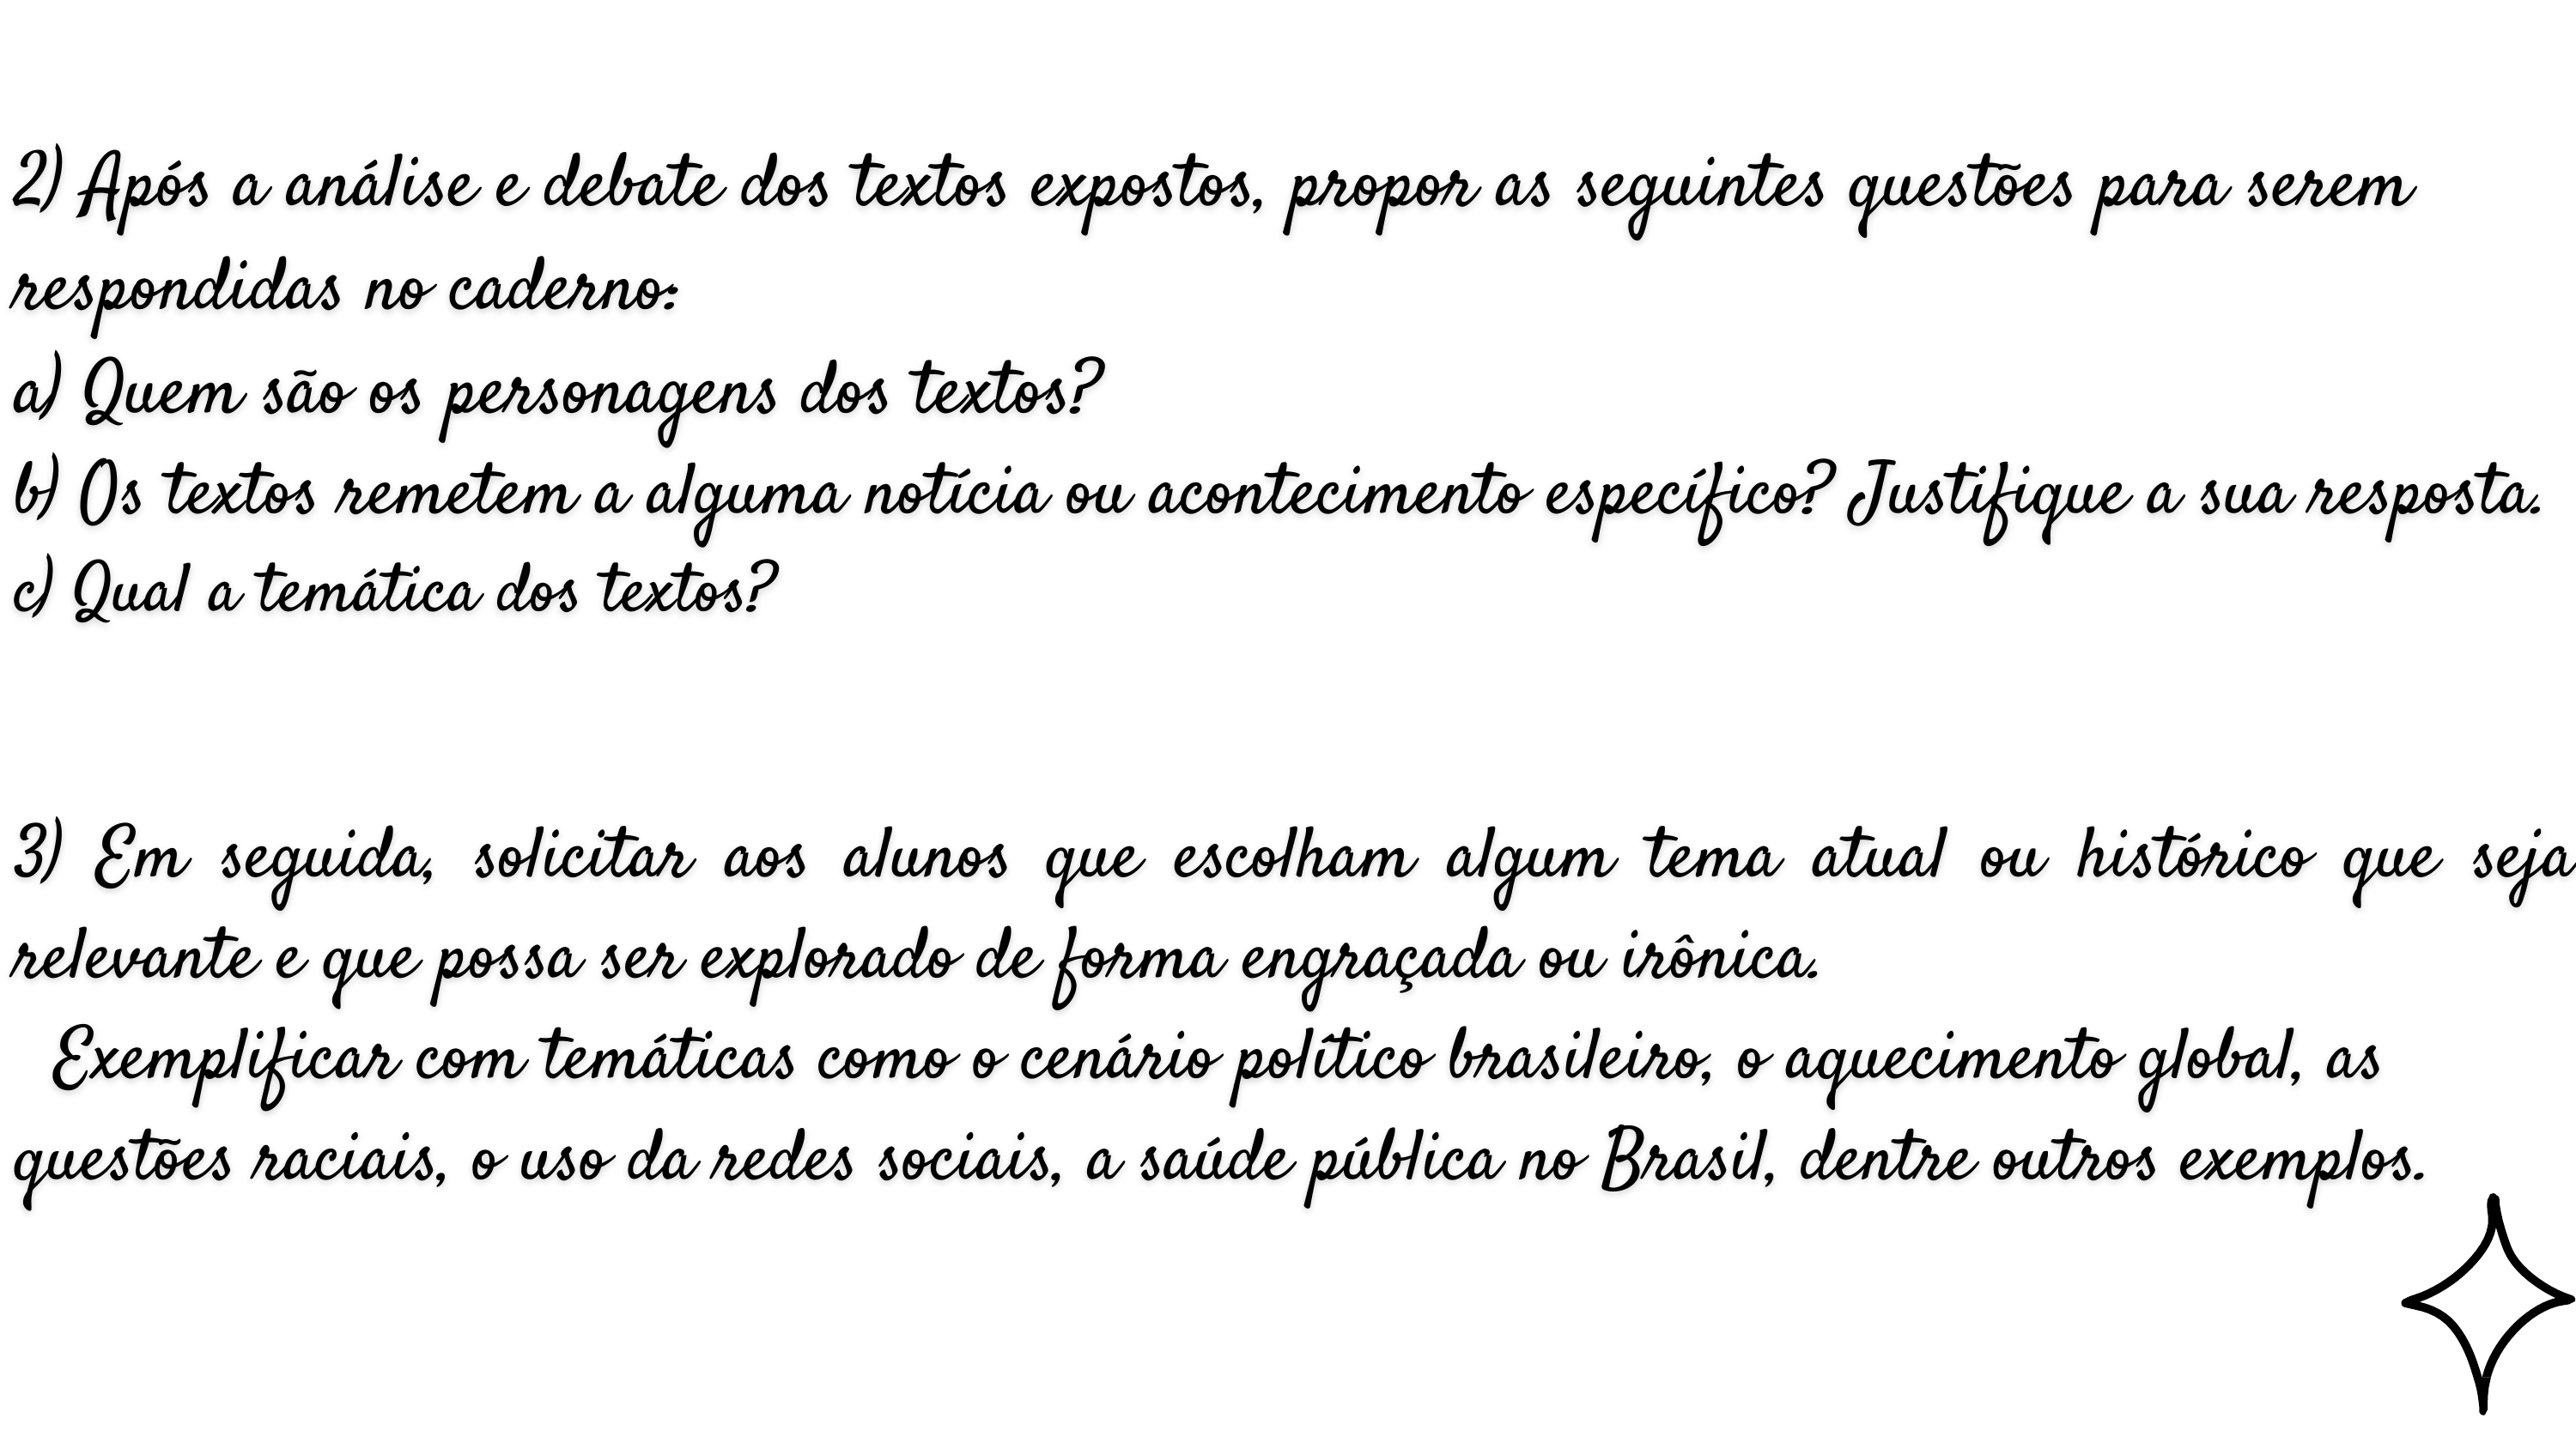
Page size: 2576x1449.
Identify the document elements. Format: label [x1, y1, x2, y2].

text_box [2401, 1193, 2576, 1416]
picture [0, 126, 2561, 661]
picture [0, 801, 2576, 1229]
